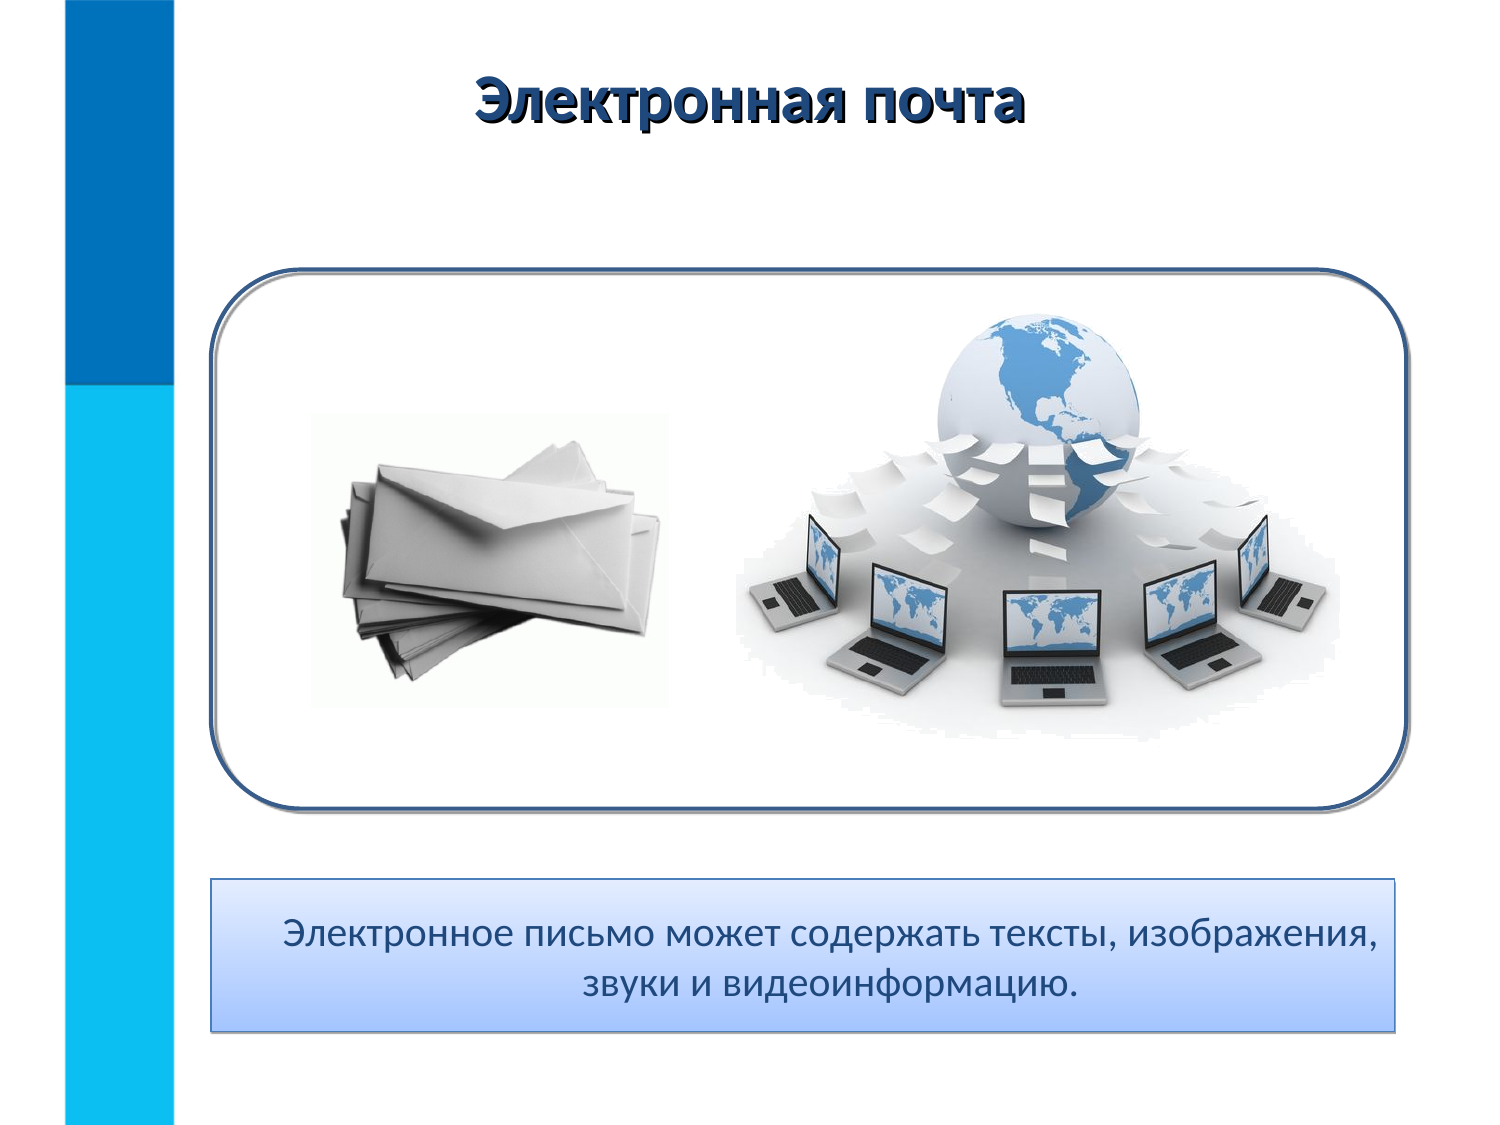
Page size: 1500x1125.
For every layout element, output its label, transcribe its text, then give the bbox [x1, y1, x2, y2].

title Электронная почта [75, 0, 1426, 188]
text_box Электронное письмо может содержать тексты, изображения, звуки и видеоинформацию. [210, 878, 1395, 1032]
picture [0, 0, 1500, 1125]
